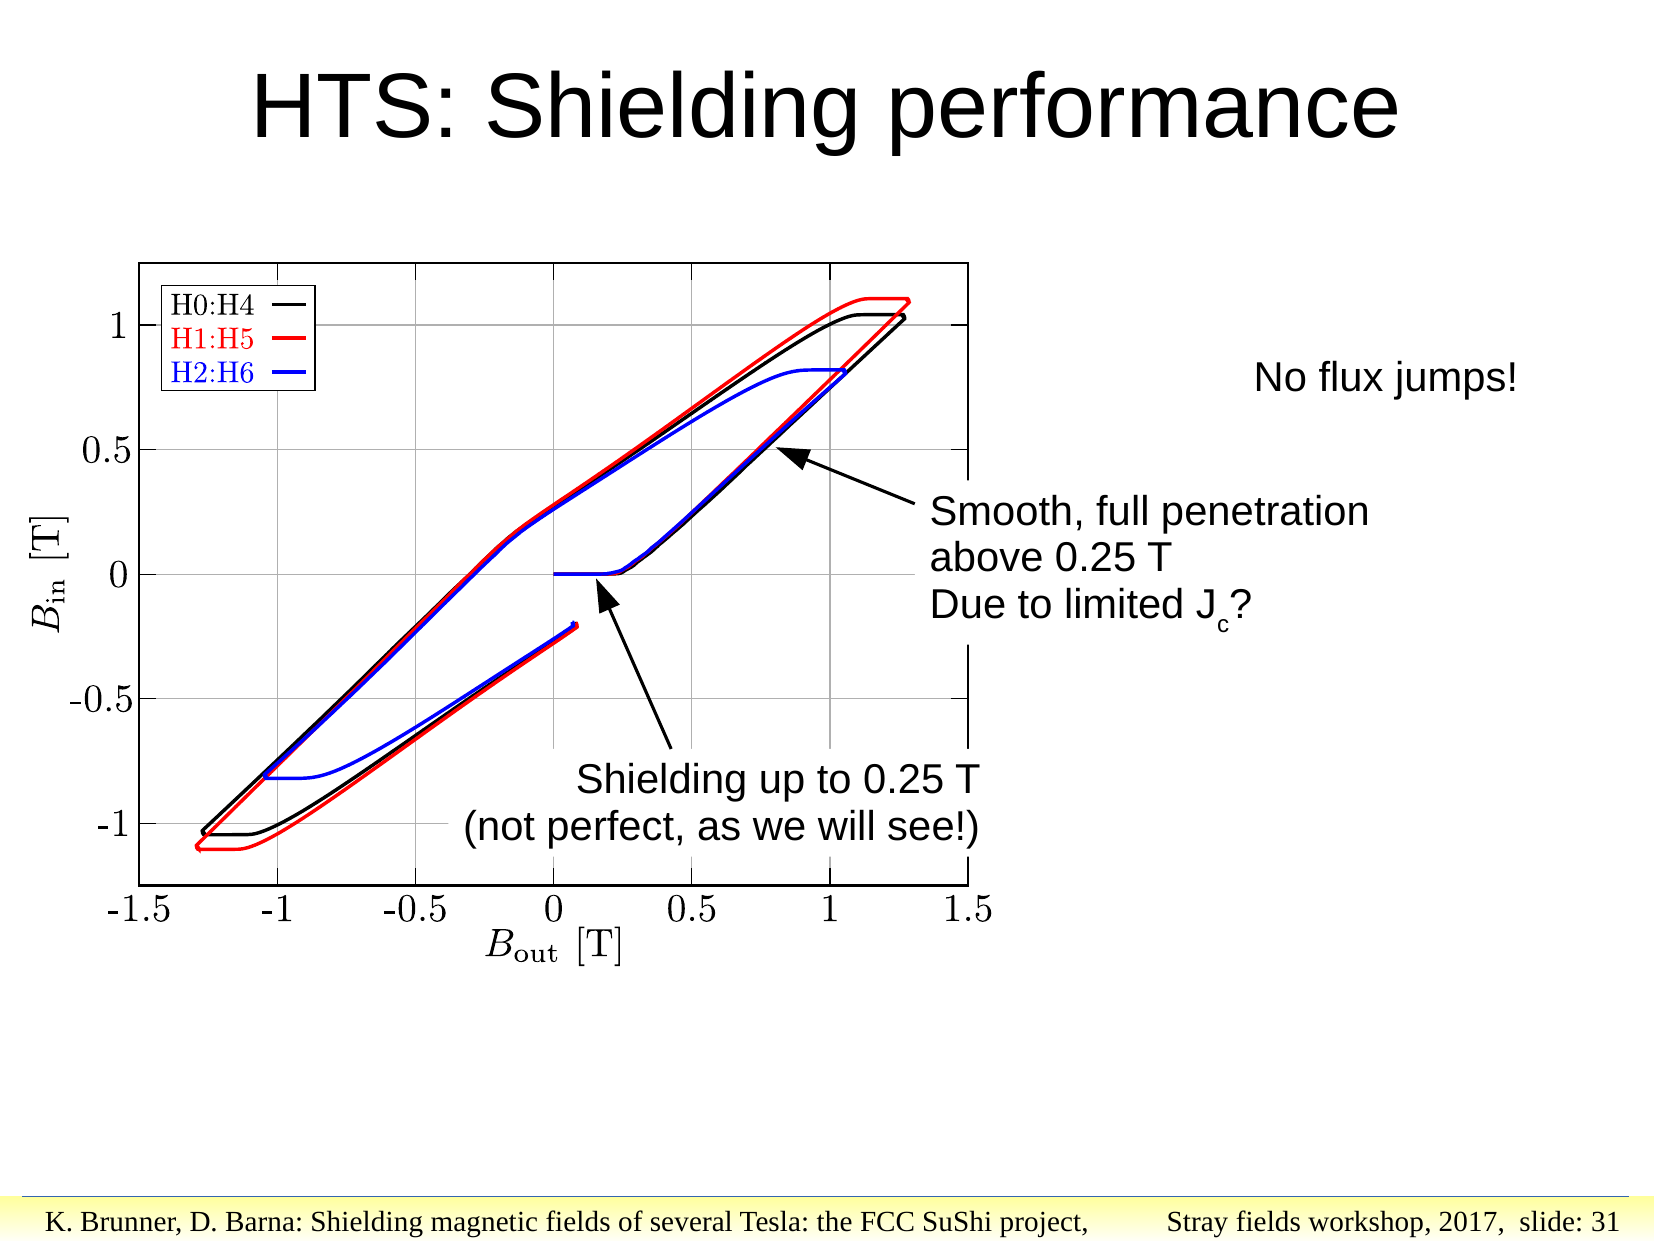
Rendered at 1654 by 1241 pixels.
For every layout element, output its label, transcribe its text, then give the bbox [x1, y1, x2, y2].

picture [24, 257, 996, 971]
title HTS: Shielding performance [50, 43, 1603, 168]
text_box No flux jumps! [1238, 346, 1605, 408]
text_box Shielding up to 0.25 T (not perfect, as we will see!) [448, 748, 996, 857]
text_box Smooth, full penetration above 0.25 T Due to limited Jc? [914, 480, 1385, 645]
